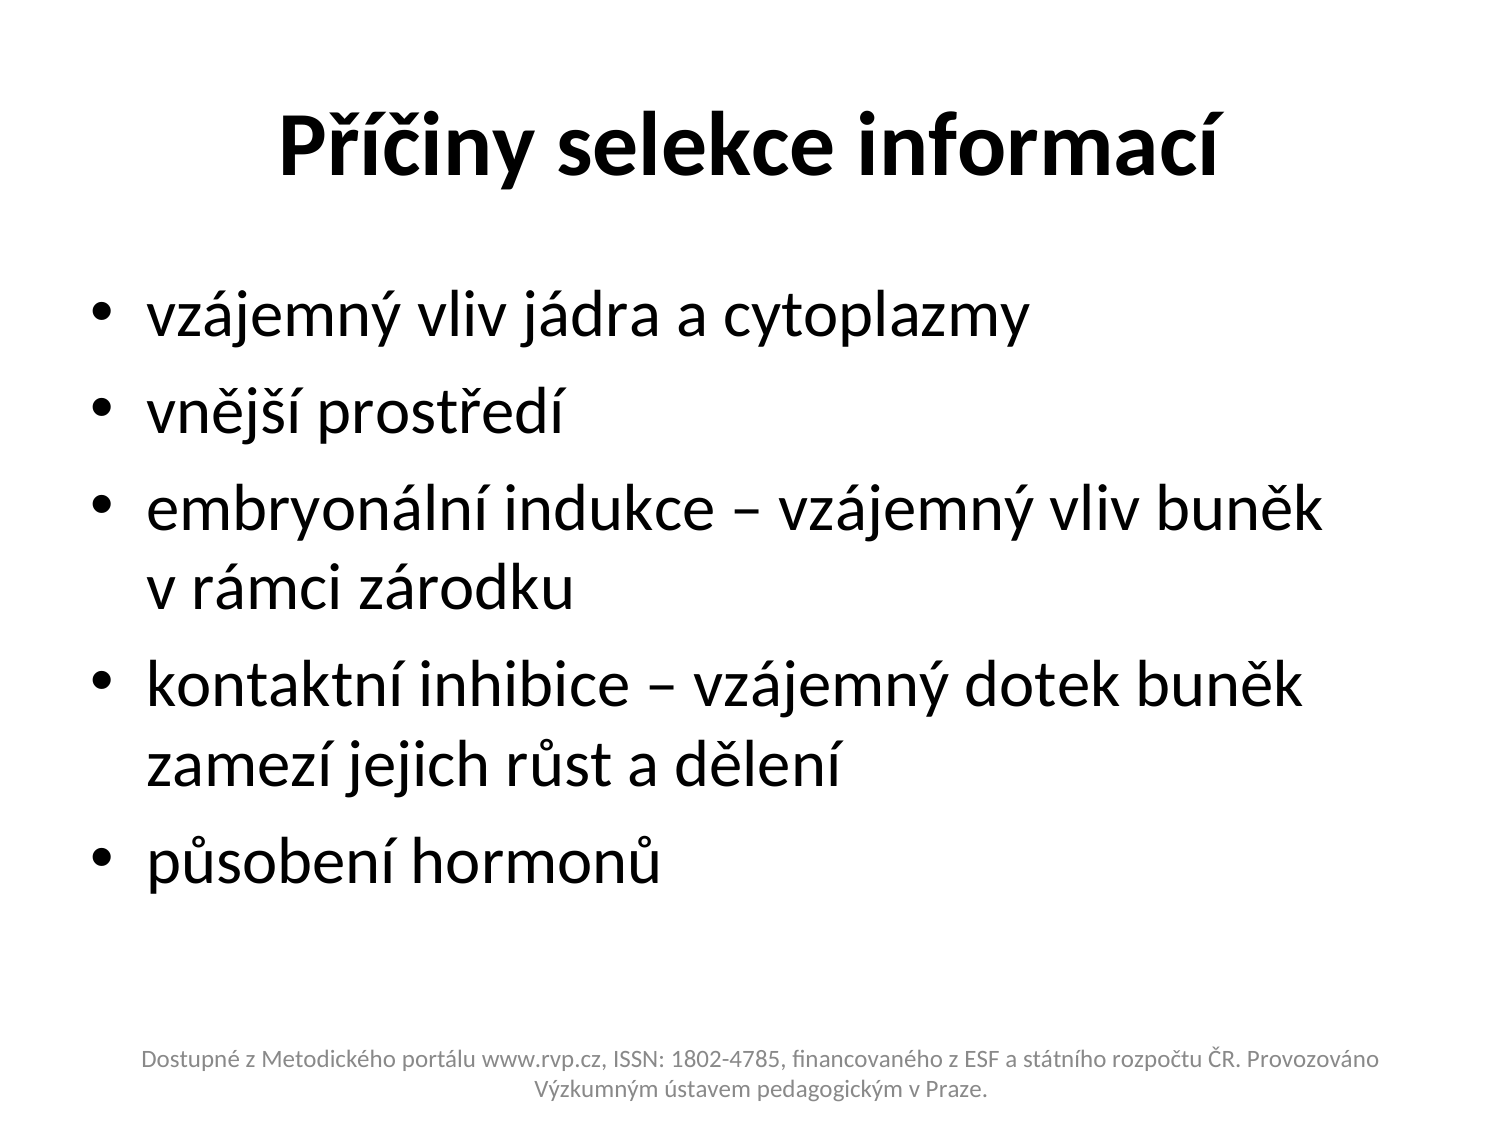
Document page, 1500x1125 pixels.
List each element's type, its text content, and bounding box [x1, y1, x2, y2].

title Příčiny selekce informací [75, 45, 1426, 233]
list vzájemný vliv jádra a cytoplazmy vnější prostředí embryonální indukce – vzájemný vliv buněk v rámci zárodku kontaktní inhibice – vzájemný dotek buněk zamezí jejich růst a dělení působení hormonů [75, 262, 1426, 1006]
text_box Dostupné z Metodického portálu www.rvp.cz, ISSN: 1802-4785, financovaného z ESF a státního rozpočtu ČR. Provozováno Výzkumným ústavem pedagogickým v Praze. [93, 1042, 1430, 1103]
